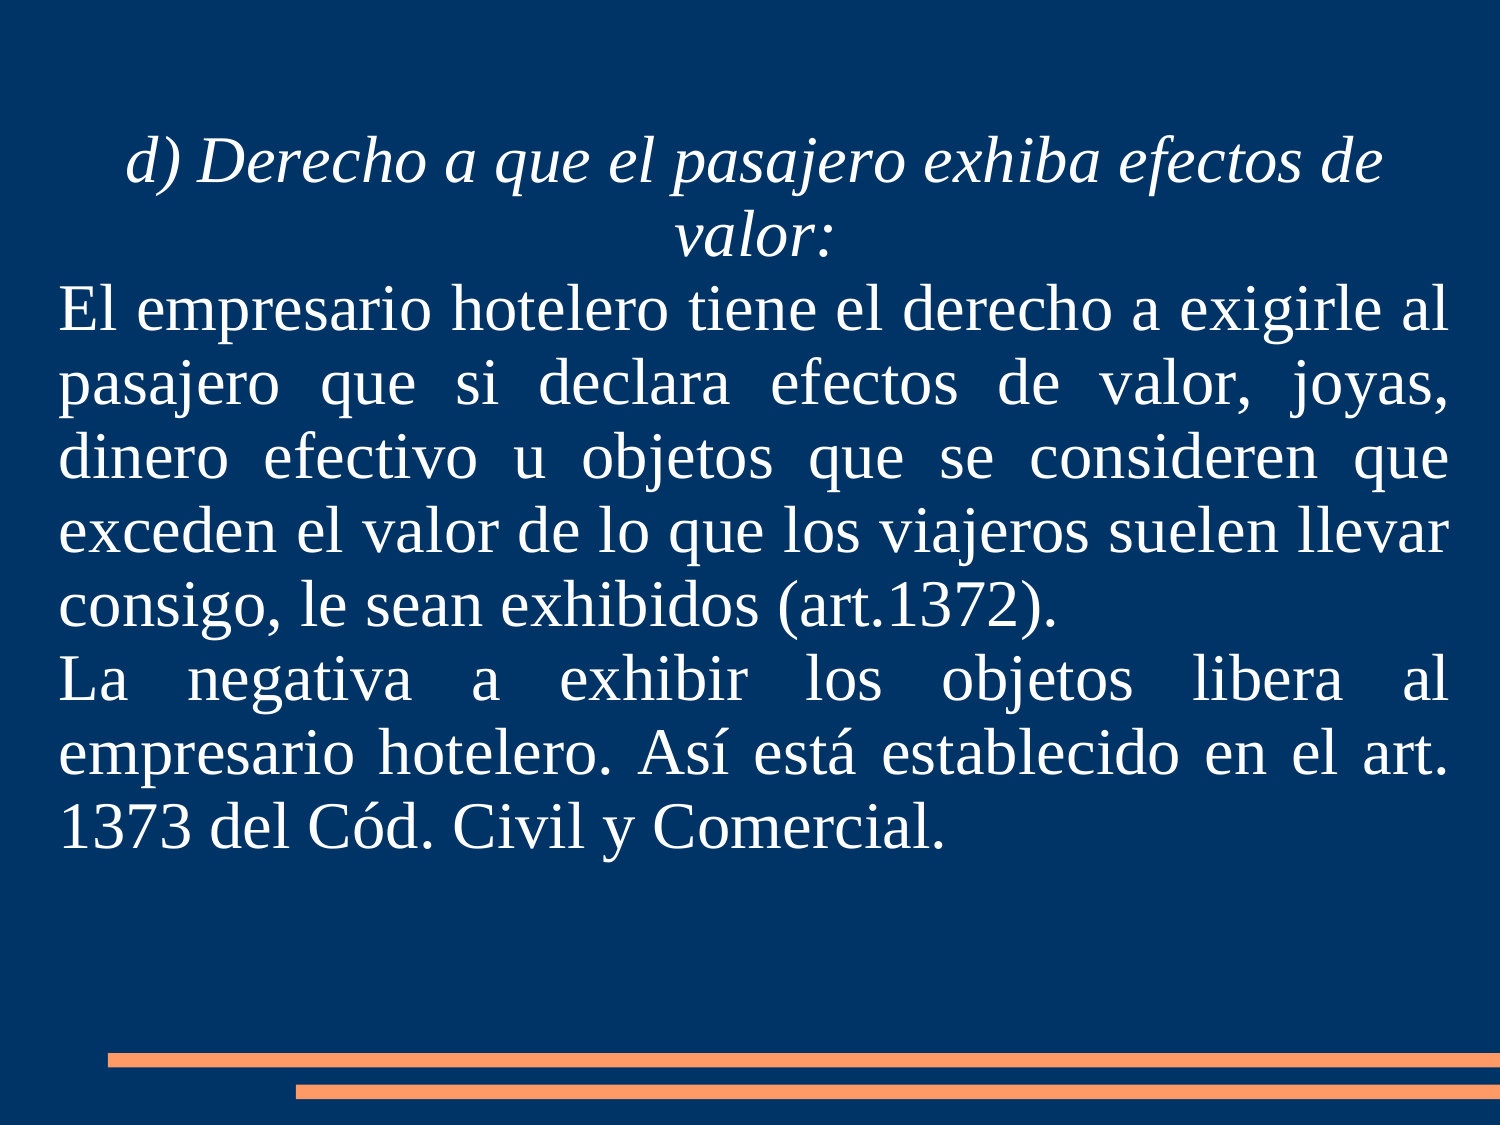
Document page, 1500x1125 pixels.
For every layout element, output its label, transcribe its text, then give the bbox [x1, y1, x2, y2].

subtitle d) Derecho a que el pasajero exhiba efectos de valor: El empresario hotelero tiene el derecho a exigirle al pasajero que si declara efectos de valor, joyas, dinero efectivo u objetos que se consideren que exceden el valor de lo que los viajeros suelen llevar consigo, le sean exhibidos (art.1372). La negativa a exhibir los objetos libera al empresario hotelero. Así está establecido en el art. 1373 del Cód. Civil y Comercial. [59, 41, 1453, 945]
